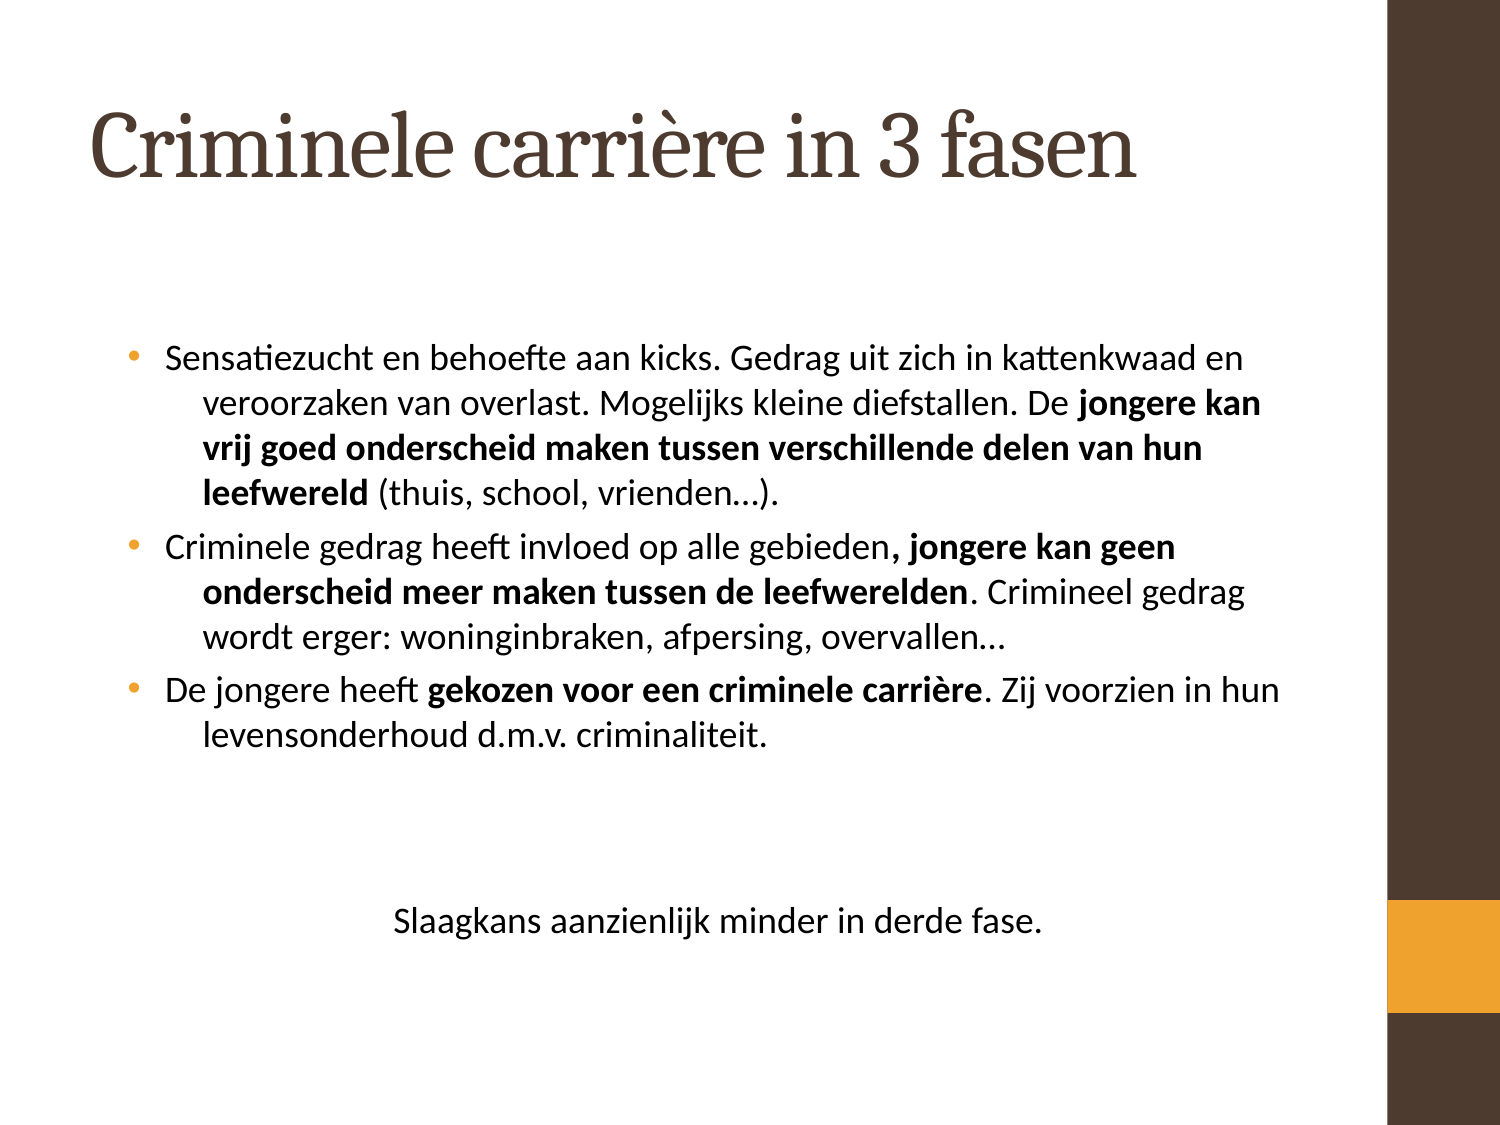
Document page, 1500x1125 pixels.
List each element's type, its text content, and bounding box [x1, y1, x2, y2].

title Criminele carrière in 3 fasen [75, 45, 1326, 233]
list Sensatiezucht en behoefte aan kicks. Gedrag uit zich in kattenkwaad en veroorzaken van overlast. Mogelijks kleine diefstallen. De jongere kan vrij goed onderscheid maken tussen verschillende delen van hun leefwereld (thuis, school, vrienden…). Criminele gedrag heeft invloed op alle gebieden, jongere kan geen onderscheid meer maken tussen de leefwerelden. Crimineel gedrag wordt erger: woninginbraken, afpersing, overvallen… De jongere heeft gekozen voor een criminele carrière. Zij voorzien in hun levensonderhoud d.m.v. criminaliteit. Slaagkans aanzienlijk minder in derde fase. [75, 262, 1326, 1051]
